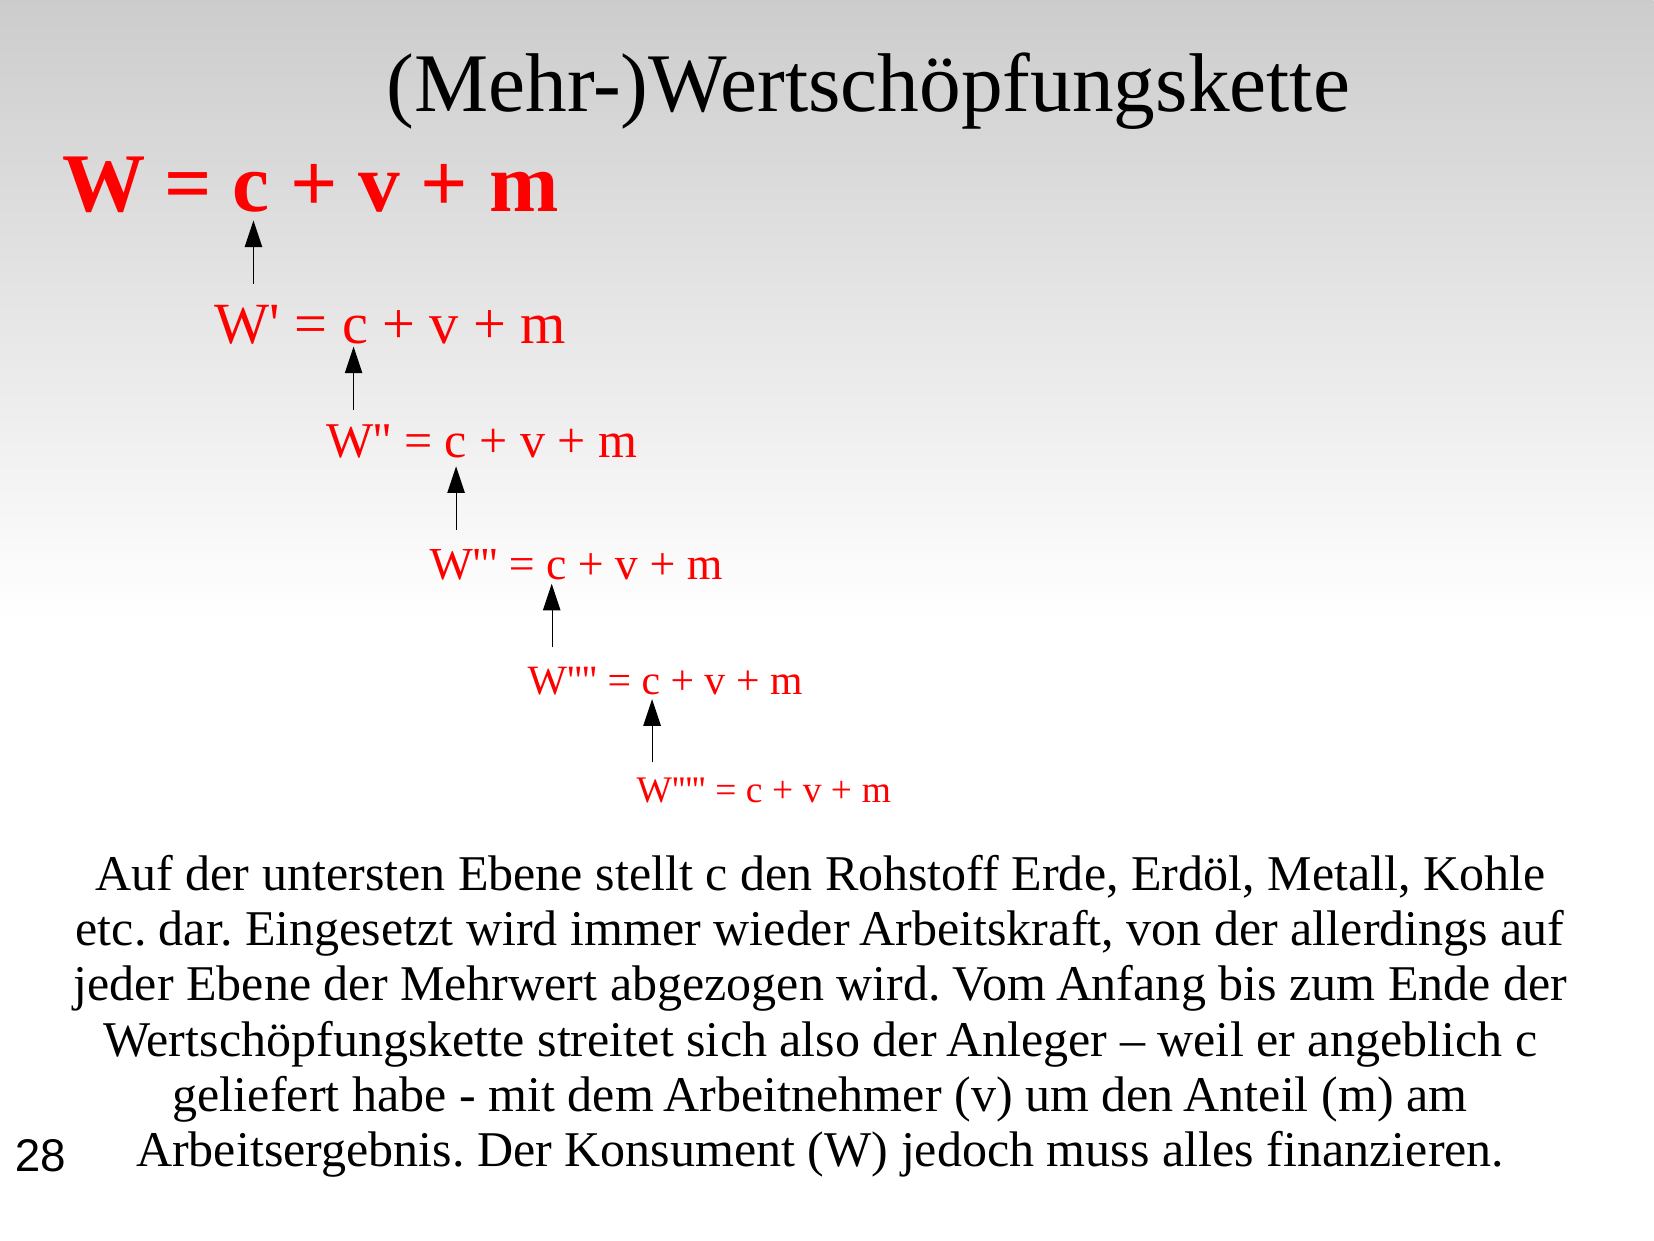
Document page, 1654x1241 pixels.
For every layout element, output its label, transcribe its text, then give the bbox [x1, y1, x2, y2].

text_box W'' = c + v + m [311, 405, 656, 476]
text_box W = c + v + m [47, 129, 576, 237]
text_box <Nummer> [0, 1122, 259, 1198]
text_box (Mehr-)Wertschöpfungskette [372, 29, 1388, 145]
text_box W''''' = c + v + m [621, 762, 909, 824]
text_box W' = c + v + m [200, 284, 621, 371]
text_box W'''' = c + v + m [512, 649, 827, 716]
text_box W''' = c + v + m [414, 531, 739, 603]
text_box Auf der untersten Ebene stellt c den Rohstoff Erde, Erdöl, Metall, Kohle etc. dar. Eingesetzt wird immer wieder Arbeitskraft, von der allerdings auf jeder Ebene der Mehrwert abgezogen wird. Vom Anfang bis zum Ende der Wertschöpfungskette streitet sich also der Anleger – weil er angeblich c geliefert habe - mit dem Arbeitnehmer (v) um den Anteil (m) am Arbeitsergebnis. Der Konsument (W) jedoch muss alles finanzieren. [59, 838, 1619, 1188]
